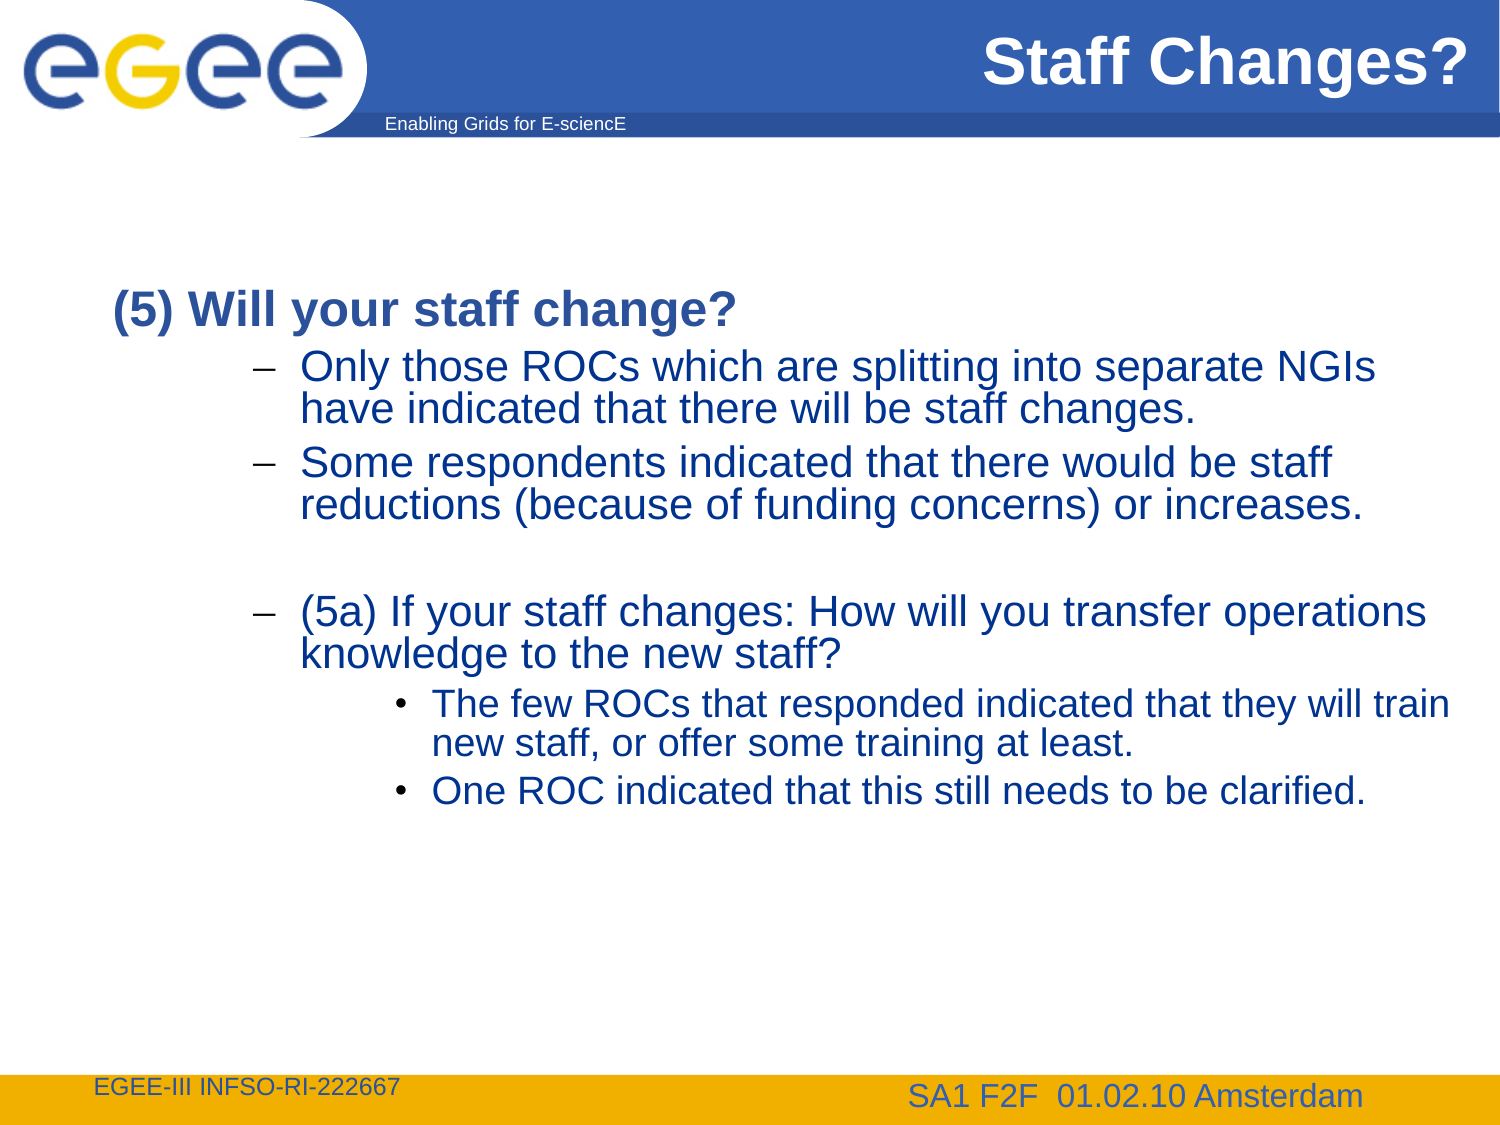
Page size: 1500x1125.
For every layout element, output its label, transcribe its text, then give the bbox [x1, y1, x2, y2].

title Staff Changes? [369, 0, 1472, 147]
list (5) Will your staff change? Only those ROCs which are splitting into separate NGIs have indicated that there will be staff changes. Some respondents indicated that there would be staff reductions (because of funding concerns) or increases. (5a) If your staff changes: How will you transfer operations knowledge to the new staff? The few ROCs that responded indicated that they will train new staff, or offer some training at least. One ROC indicated that this still needs to be clarified. [56, 288, 1463, 1033]
picture [18, 30, 349, 112]
